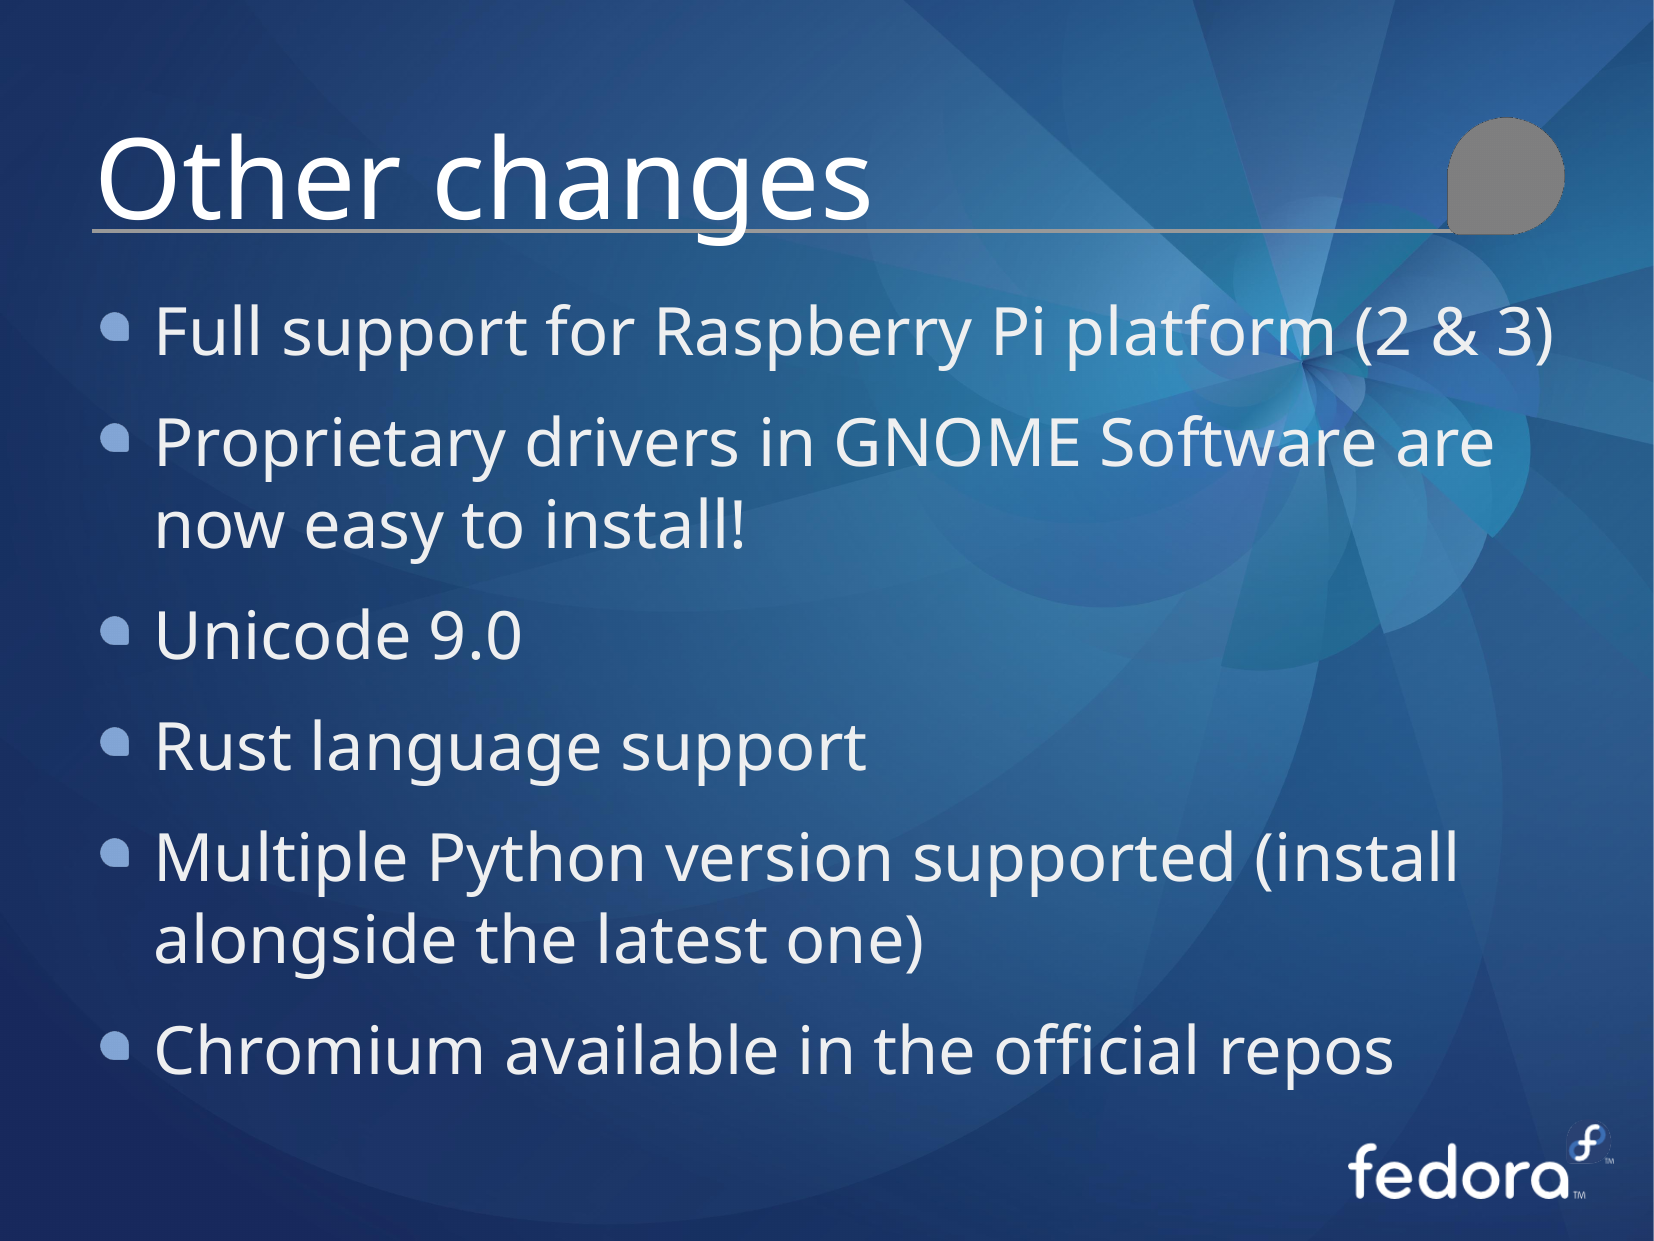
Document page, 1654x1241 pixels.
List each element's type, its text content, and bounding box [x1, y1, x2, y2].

picture [0, 0, 1654, 1241]
title Other changes [94, 100, 1426, 251]
list Full support for Raspberry Pi platform (2 & 3) Proprietary drivers in GNOME Software are now easy to install! Unicode 9.0 Rust language support Multiple Python version supported (install alongside the latest one) Chromium available in the official repos [82, 290, 1571, 1101]
